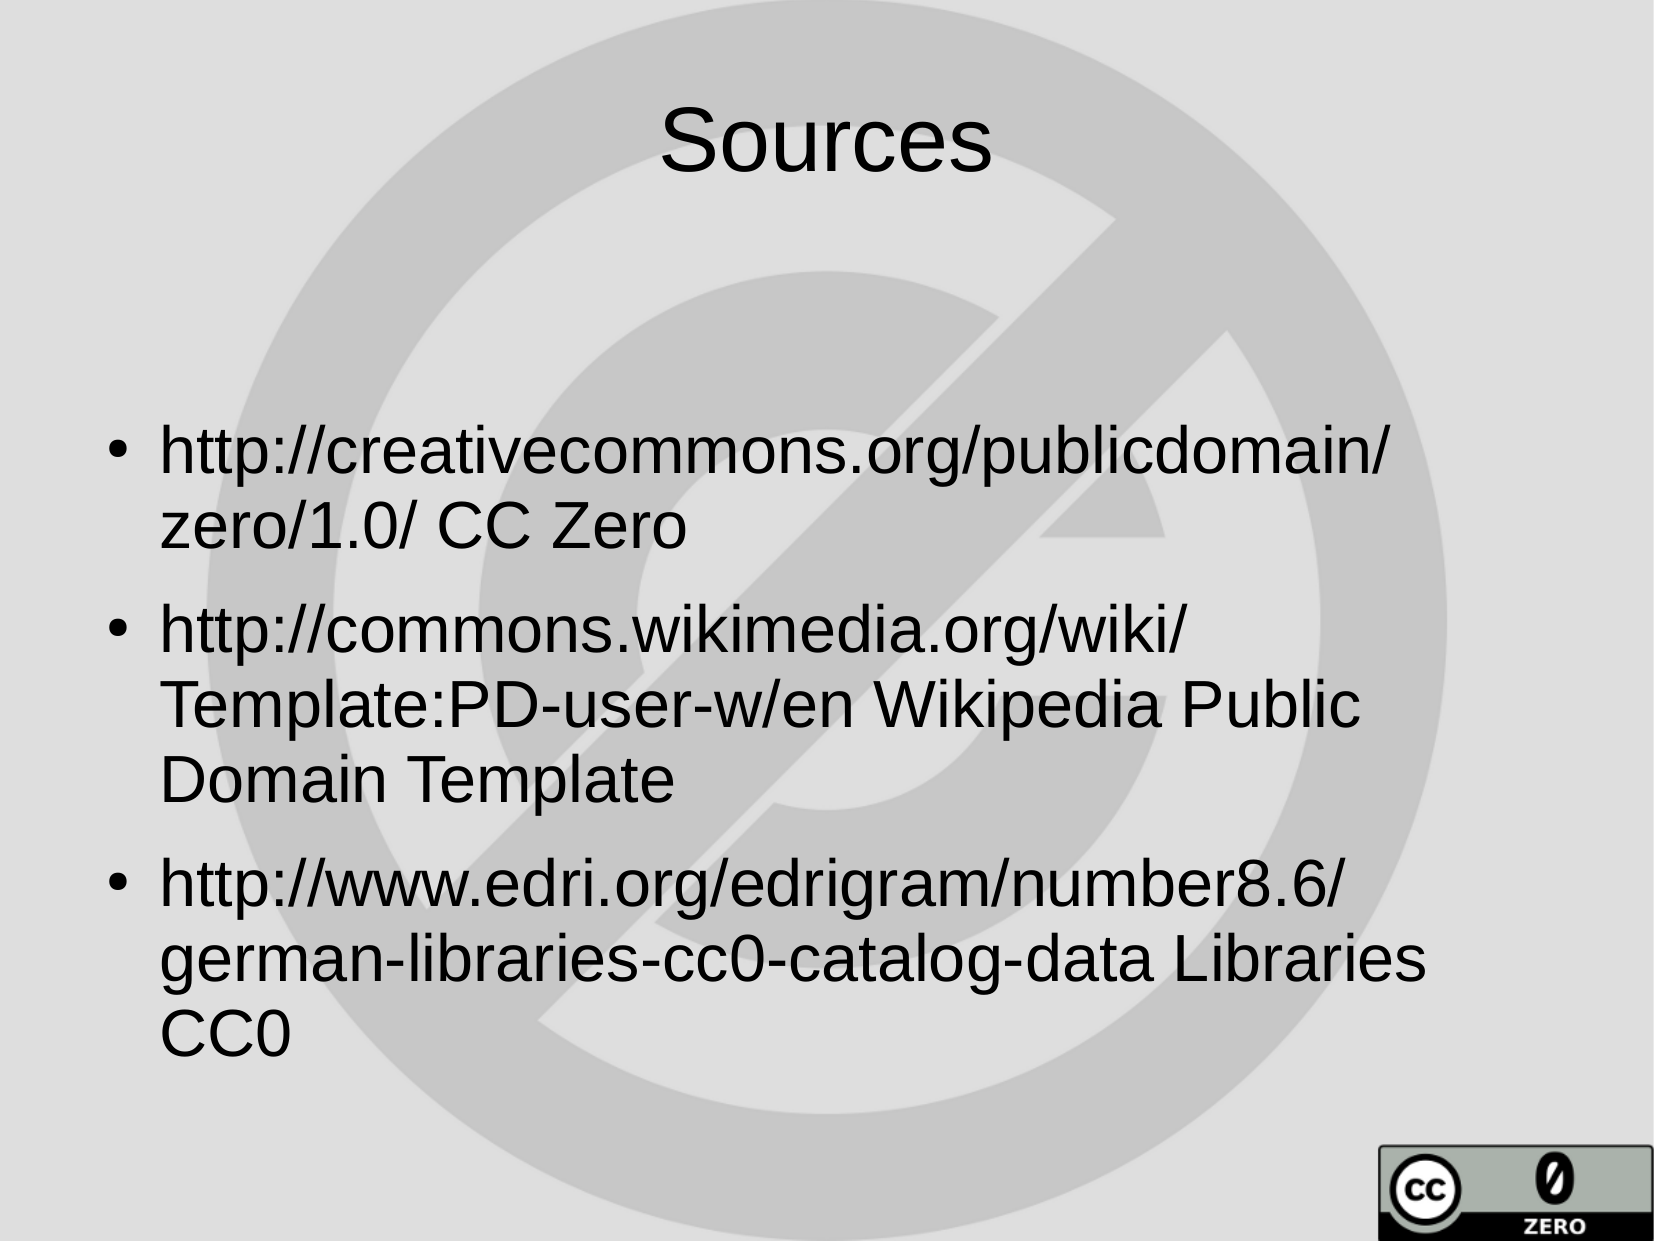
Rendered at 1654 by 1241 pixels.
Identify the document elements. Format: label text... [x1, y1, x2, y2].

title Sources [59, 68, 1595, 212]
picture [0, 0, 1654, 1241]
list http://creativecommons.org/publicdomain/zero/1.0/ CC Zero http://commons.wikimedia.org/wiki/Template:PD-user-w/en Wikipedia Public Domain Template http://www.edri.org/edrigram/number8.6/german-libraries-cc0-catalog-data Libraries CC0 [88, 413, 1571, 1094]
